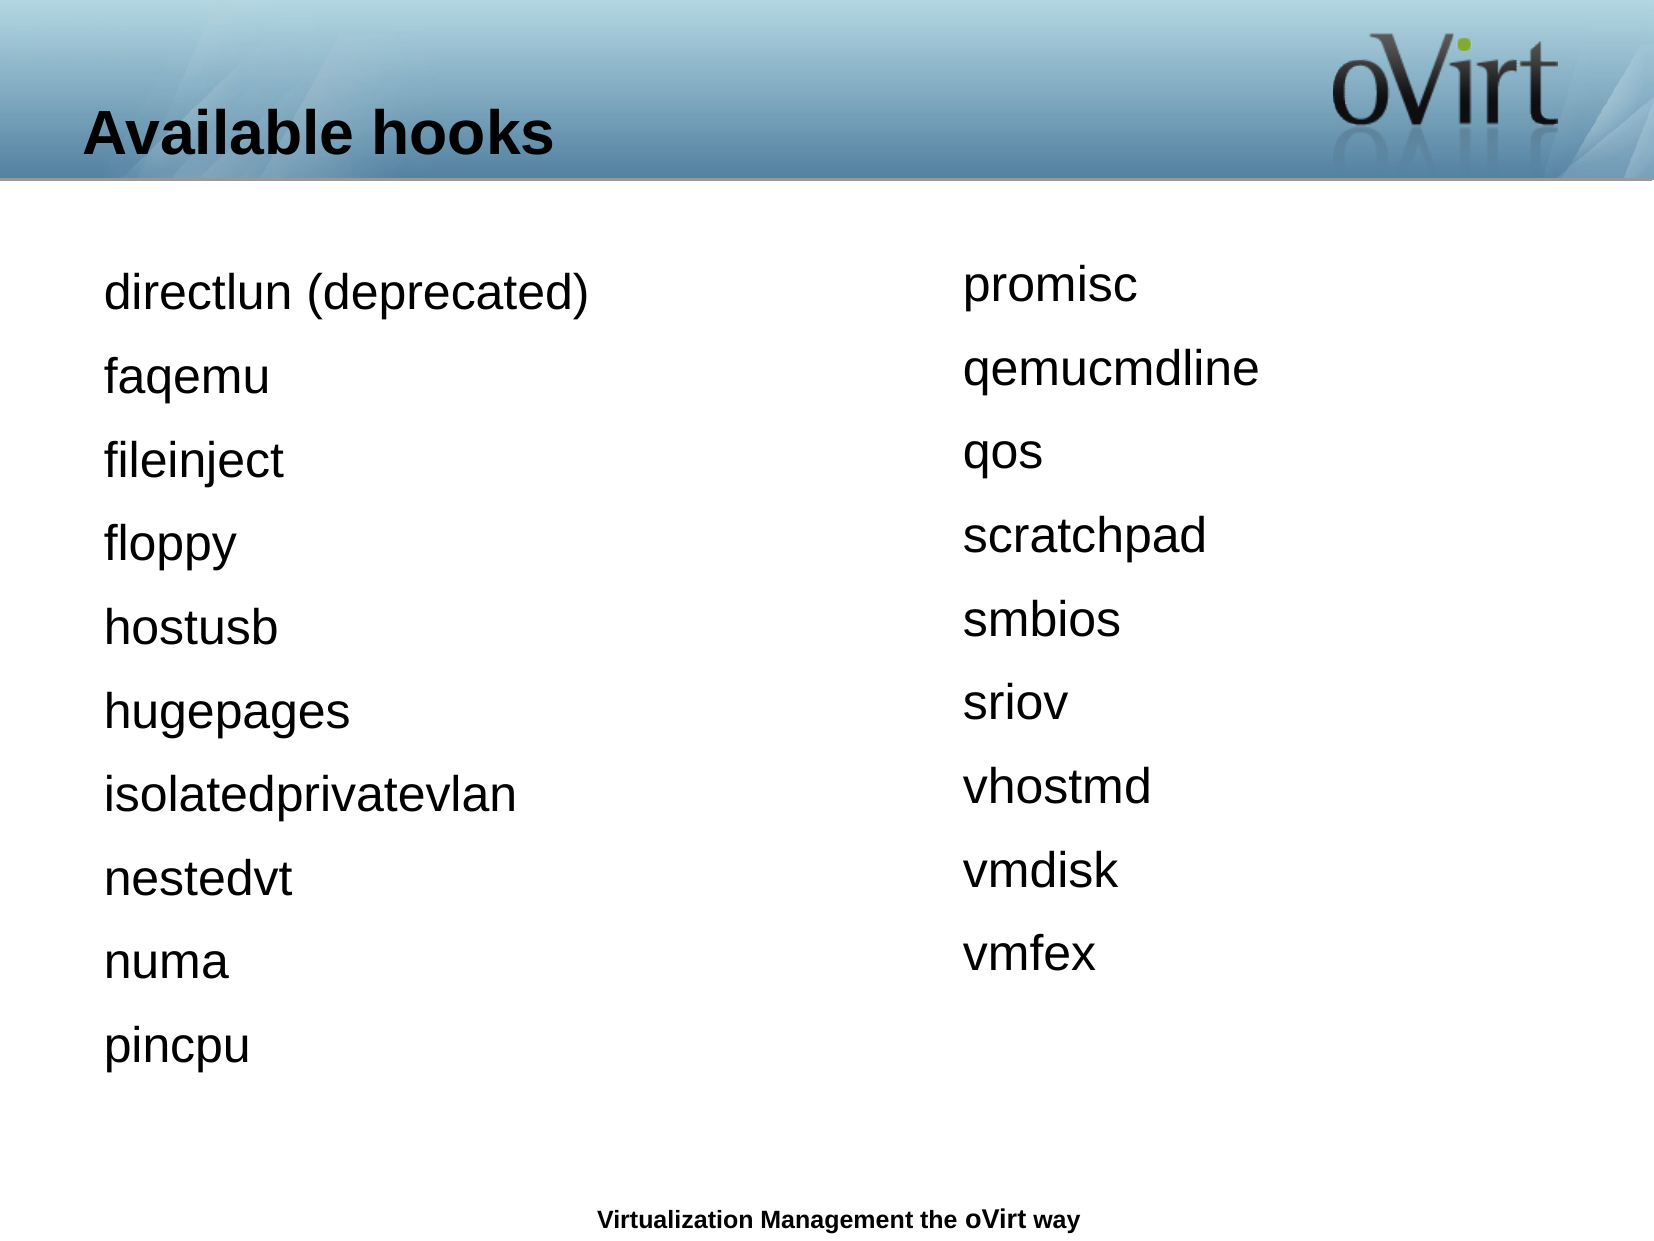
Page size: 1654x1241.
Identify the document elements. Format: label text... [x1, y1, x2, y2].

picture [1333, 25, 1558, 57]
text_box directlun (deprecated) faqemu fileinject floppy hostusb hugepages isolatedprivatevlan nestedvt numa pincpu [88, 229, 638, 1053]
text_box promisc qemucmdline qos scratchpad smbios sriov vhostmd vmdisk vmfex [948, 221, 1313, 961]
title Available hooks [82, 57, 1571, 208]
